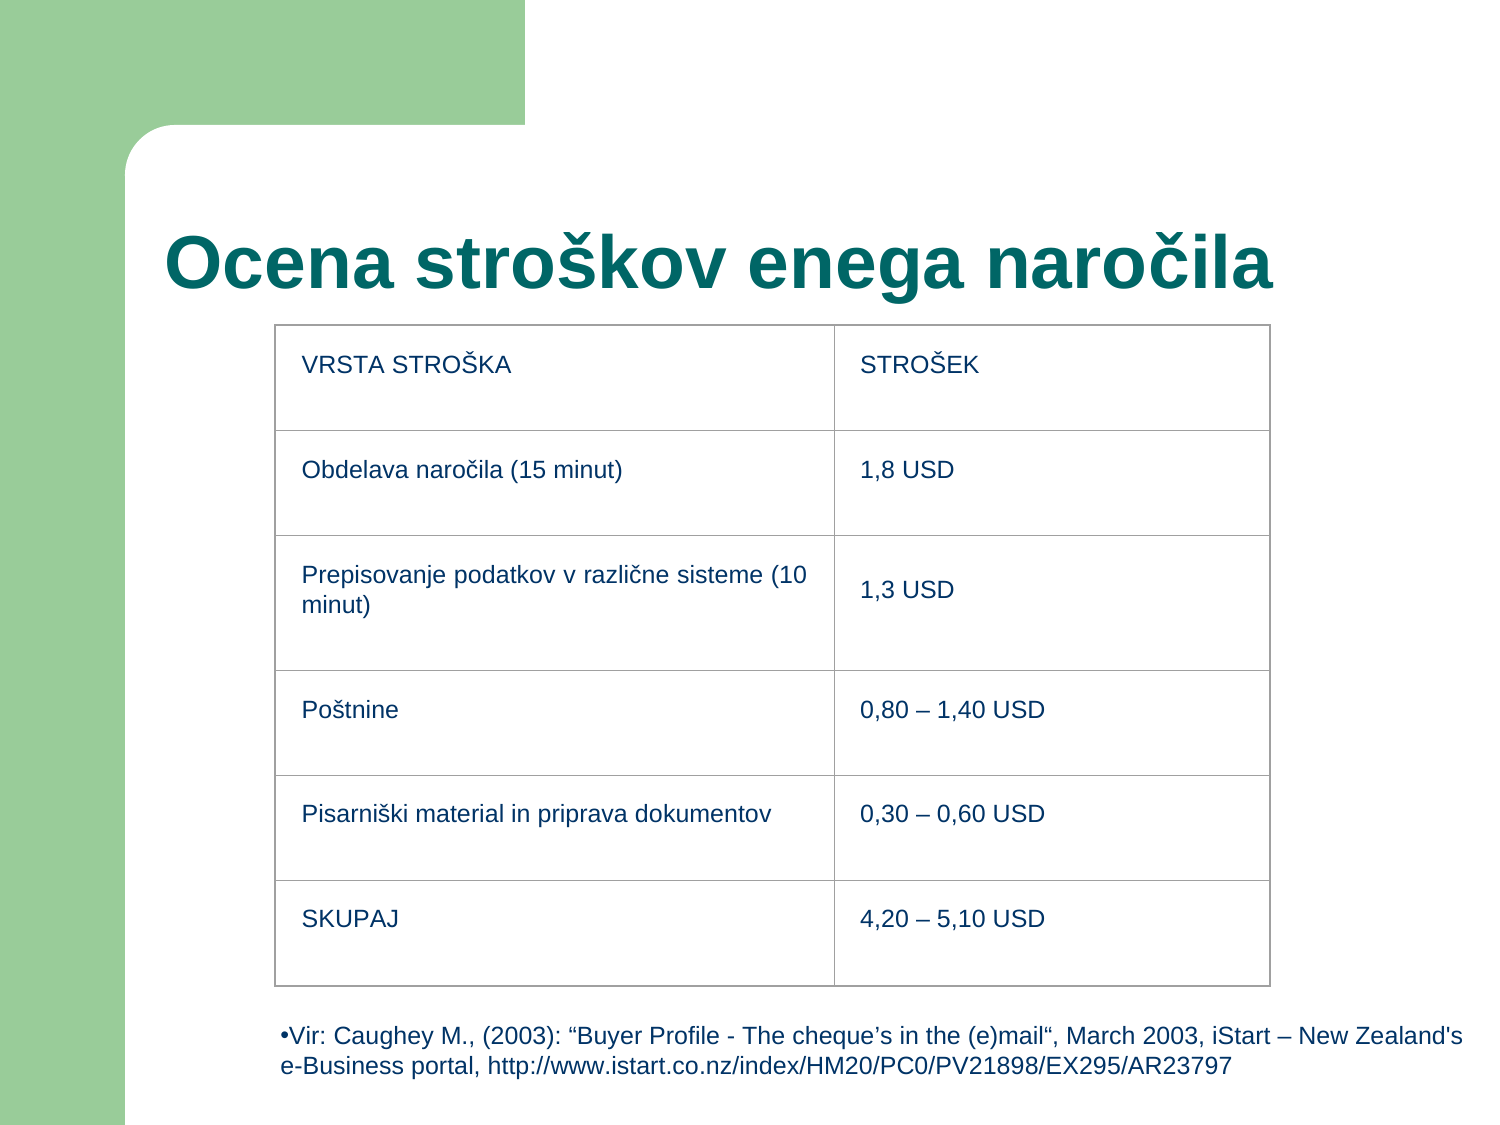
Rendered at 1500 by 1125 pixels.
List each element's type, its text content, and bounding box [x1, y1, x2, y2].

text_box 1,3 USD [845, 536, 1258, 670]
title Ocena stroškov enega naročila [149, 124, 1463, 313]
text_box Vir: Caughey M., (2003): “Buyer Profile - The cheque’s in the (e)mail“, March 2003, iStart – New Zealand's e-Business portal, http://www.istart.co.nz/index/HM20/PC0/PV21898/EX295/AR23797 [124, 1012, 1500, 1088]
text_box VRSTA STROŠKA [286, 326, 824, 430]
text_box STROŠEK [845, 326, 1258, 430]
text_box Obdelava naročila (15 minut) [286, 431, 824, 535]
text_box 4,20 – 5,10 USD [845, 881, 1258, 985]
text_box 0,30 – 0,60 USD [845, 776, 1258, 880]
text_box 0,80 – 1,40 USD [845, 671, 1258, 775]
text_box Poštnine [286, 671, 824, 775]
text_box Prepisovanje podatkov v različne sisteme (10 minut) [286, 536, 824, 670]
text_box SKUPAJ [286, 881, 824, 985]
text_box 1,8 USD [845, 431, 1258, 535]
text_box Pisarniški material in priprava dokumentov [286, 776, 824, 880]
